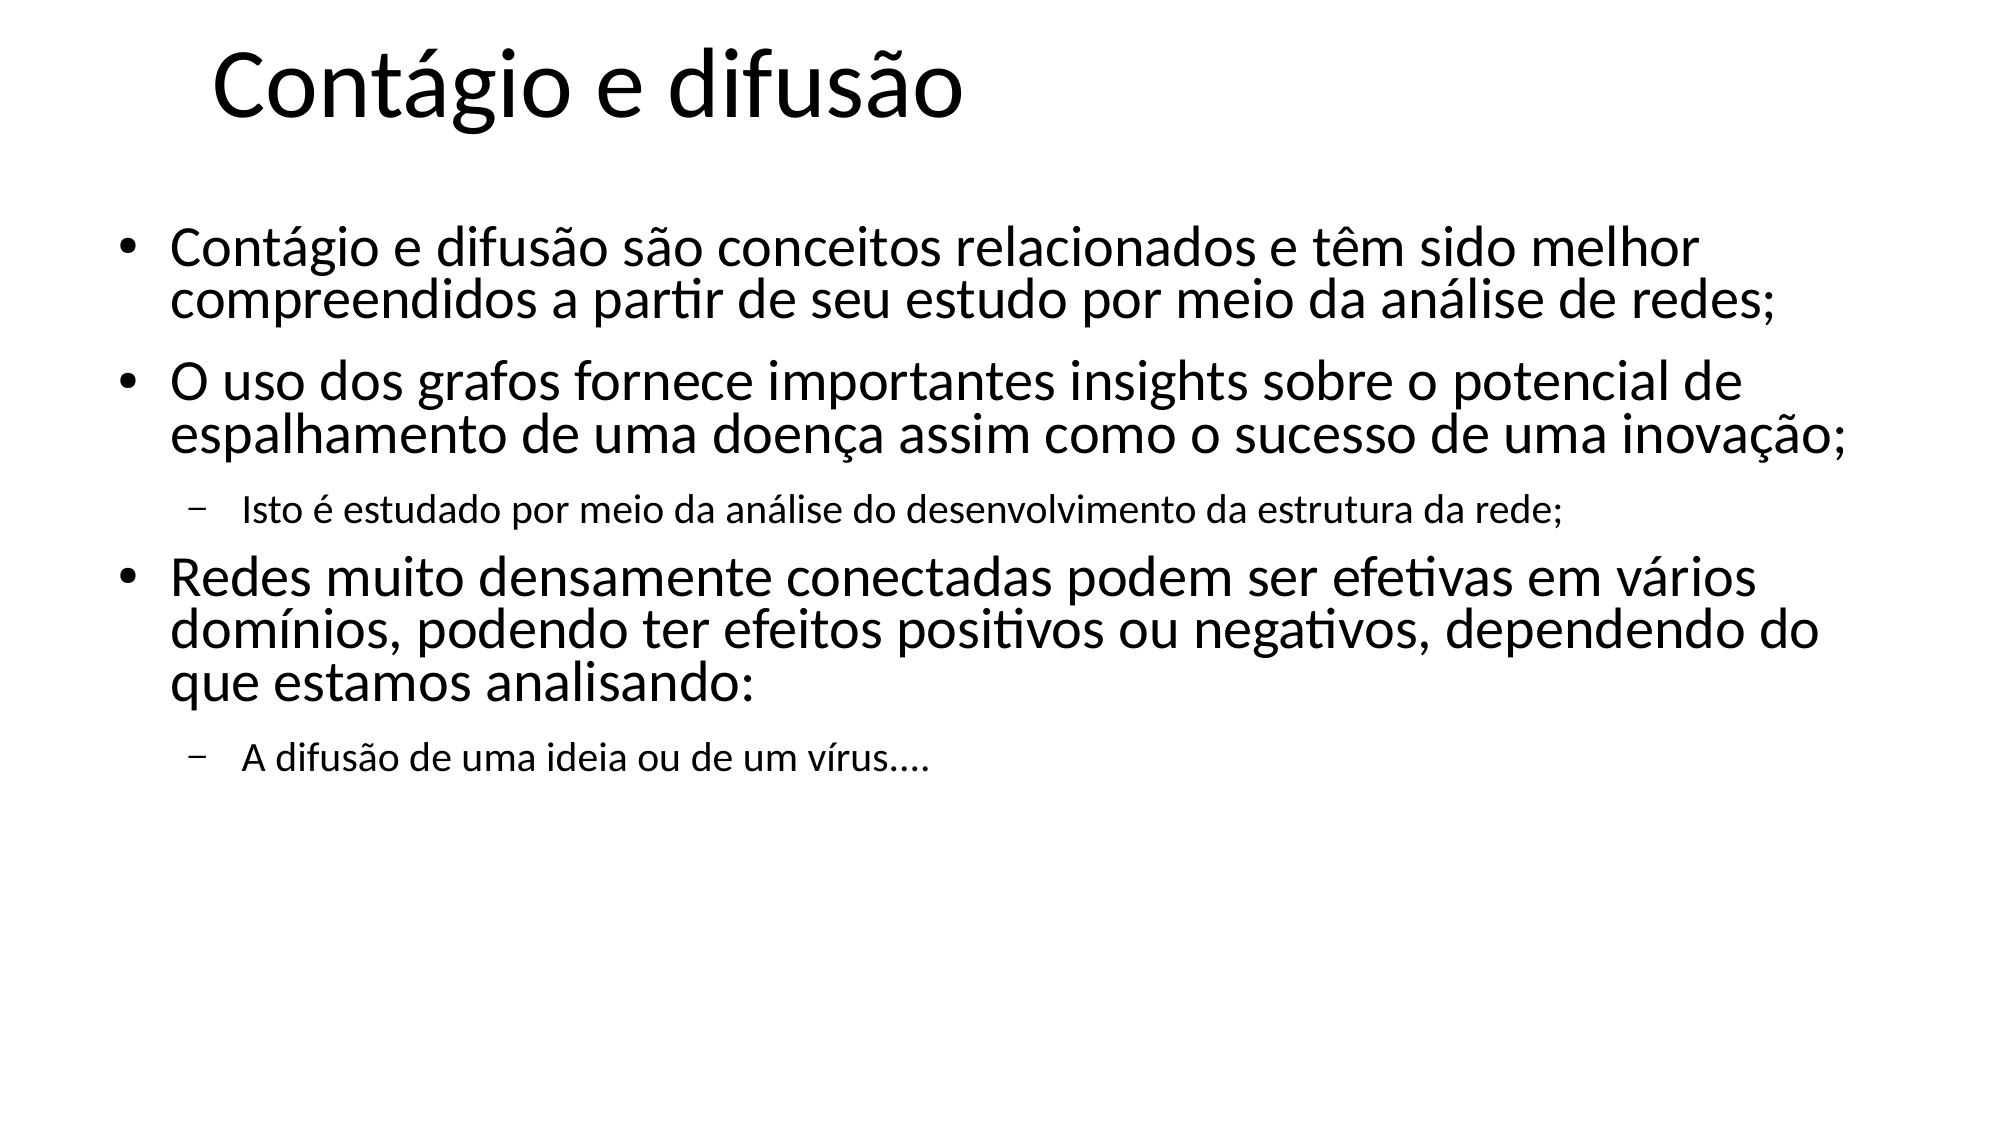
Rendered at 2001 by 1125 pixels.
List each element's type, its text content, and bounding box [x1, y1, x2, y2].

title Contágio e difusão [212, 0, 1713, 224]
list Contágio e difusão são conceitos relacionados e têm sido melhor compreendidos a partir de seu estudo por meio da análise de redes; O uso dos grafos fornece importantes insights sobre o potencial de espalhamento de uma doença assim como o sucesso de uma inovação; Isto é estudado por meio da análise do desenvolvimento da estrutura da rede; Redes muito densamente conectadas podem ser efetivas em vários domínios, podendo ter efeitos positivos ou negativos, dependendo do que estamos analisando: A difusão de uma ideia ou de um vírus.... [99, 224, 1900, 1006]
